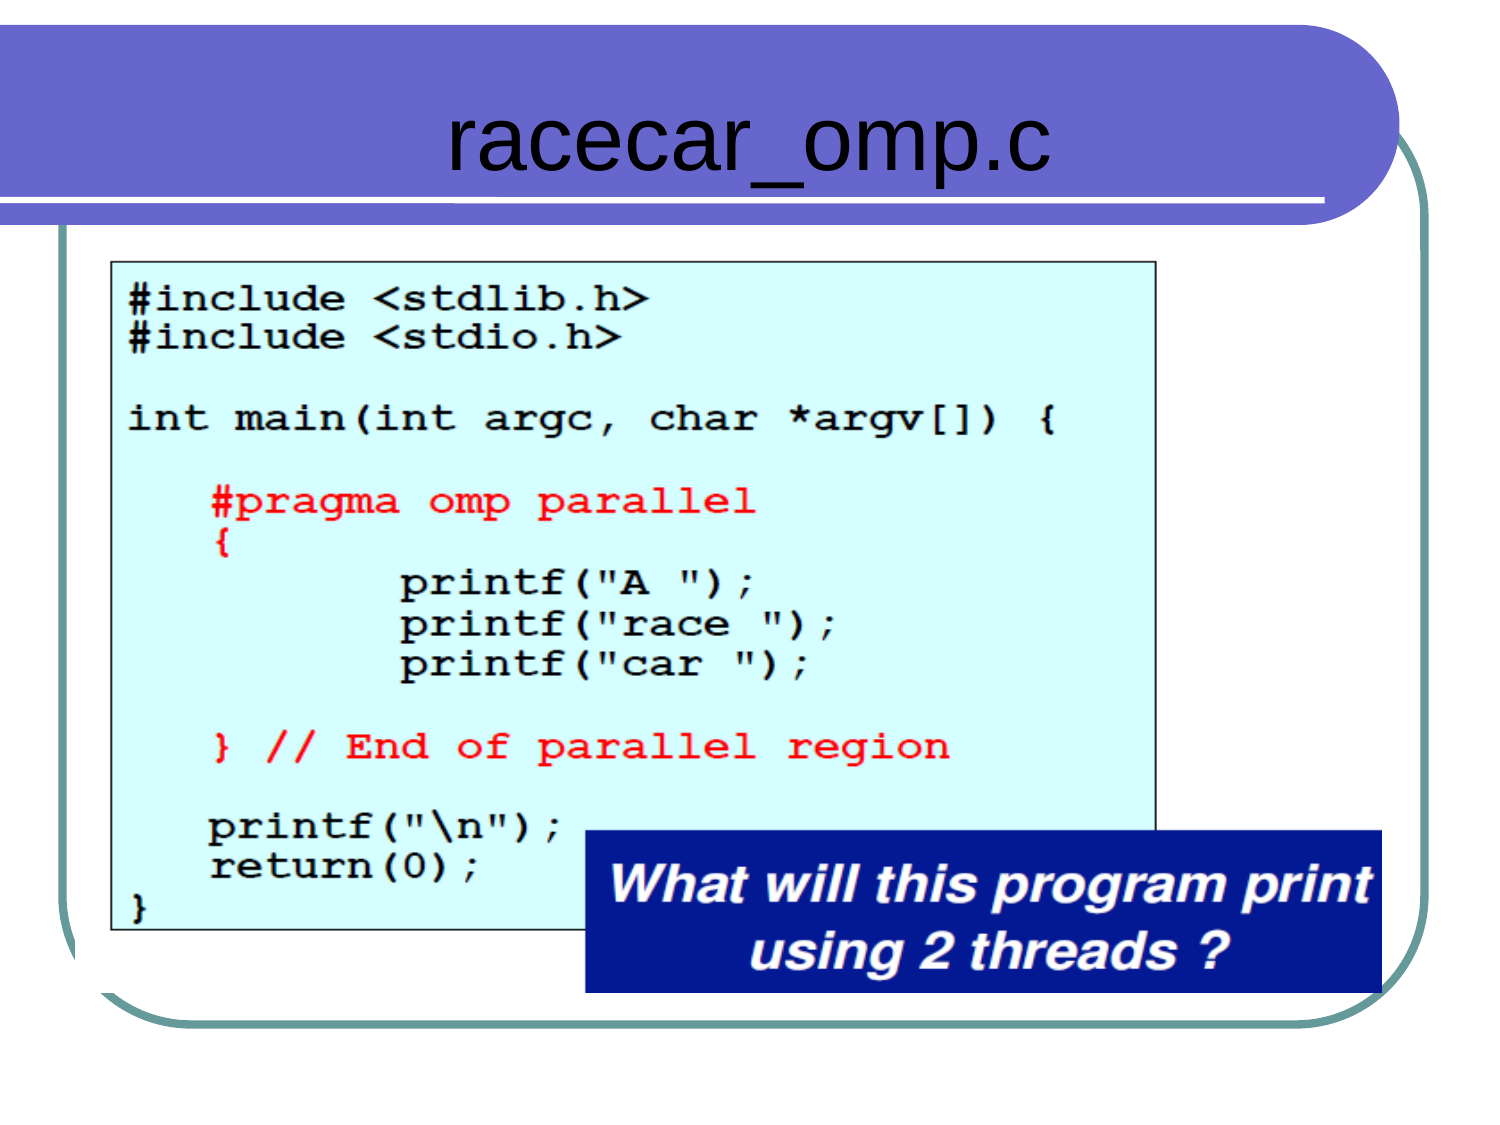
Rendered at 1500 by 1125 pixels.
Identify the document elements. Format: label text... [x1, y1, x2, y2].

title racecar_omp.c [75, 44, 1425, 233]
picture [75, 247, 1382, 993]
